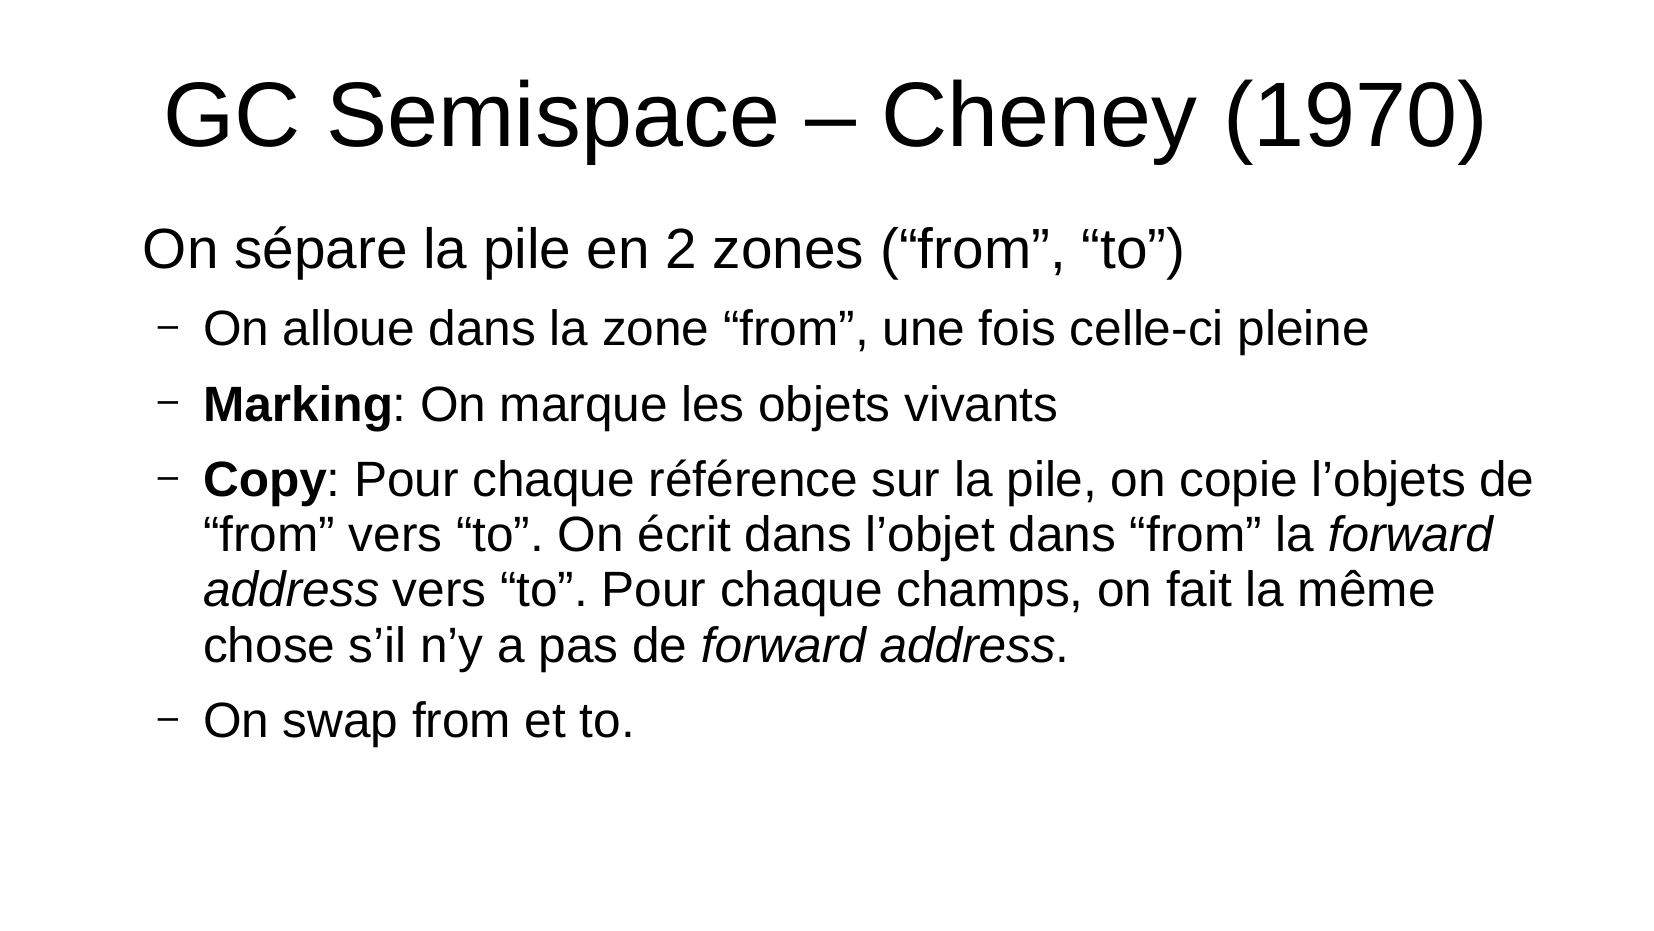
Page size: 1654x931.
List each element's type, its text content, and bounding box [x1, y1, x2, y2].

title GC Semispace – Cheney (1970) [82, 37, 1571, 193]
list On sépare la pile en 2 zones (“from”, “to”) On alloue dans la zone “from”, une fois celle-ci pleine Marking: On marque les objets vivants Copy: Pour chaque référence sur la pile, on copie l’objets de “from” vers “to”. On écrit dans l’objet dans “from” la forward address vers “to”. Pour chaque champs, on fait la même chose s’il n’y a pas de forward address. On swap from et to. [82, 217, 1571, 758]
